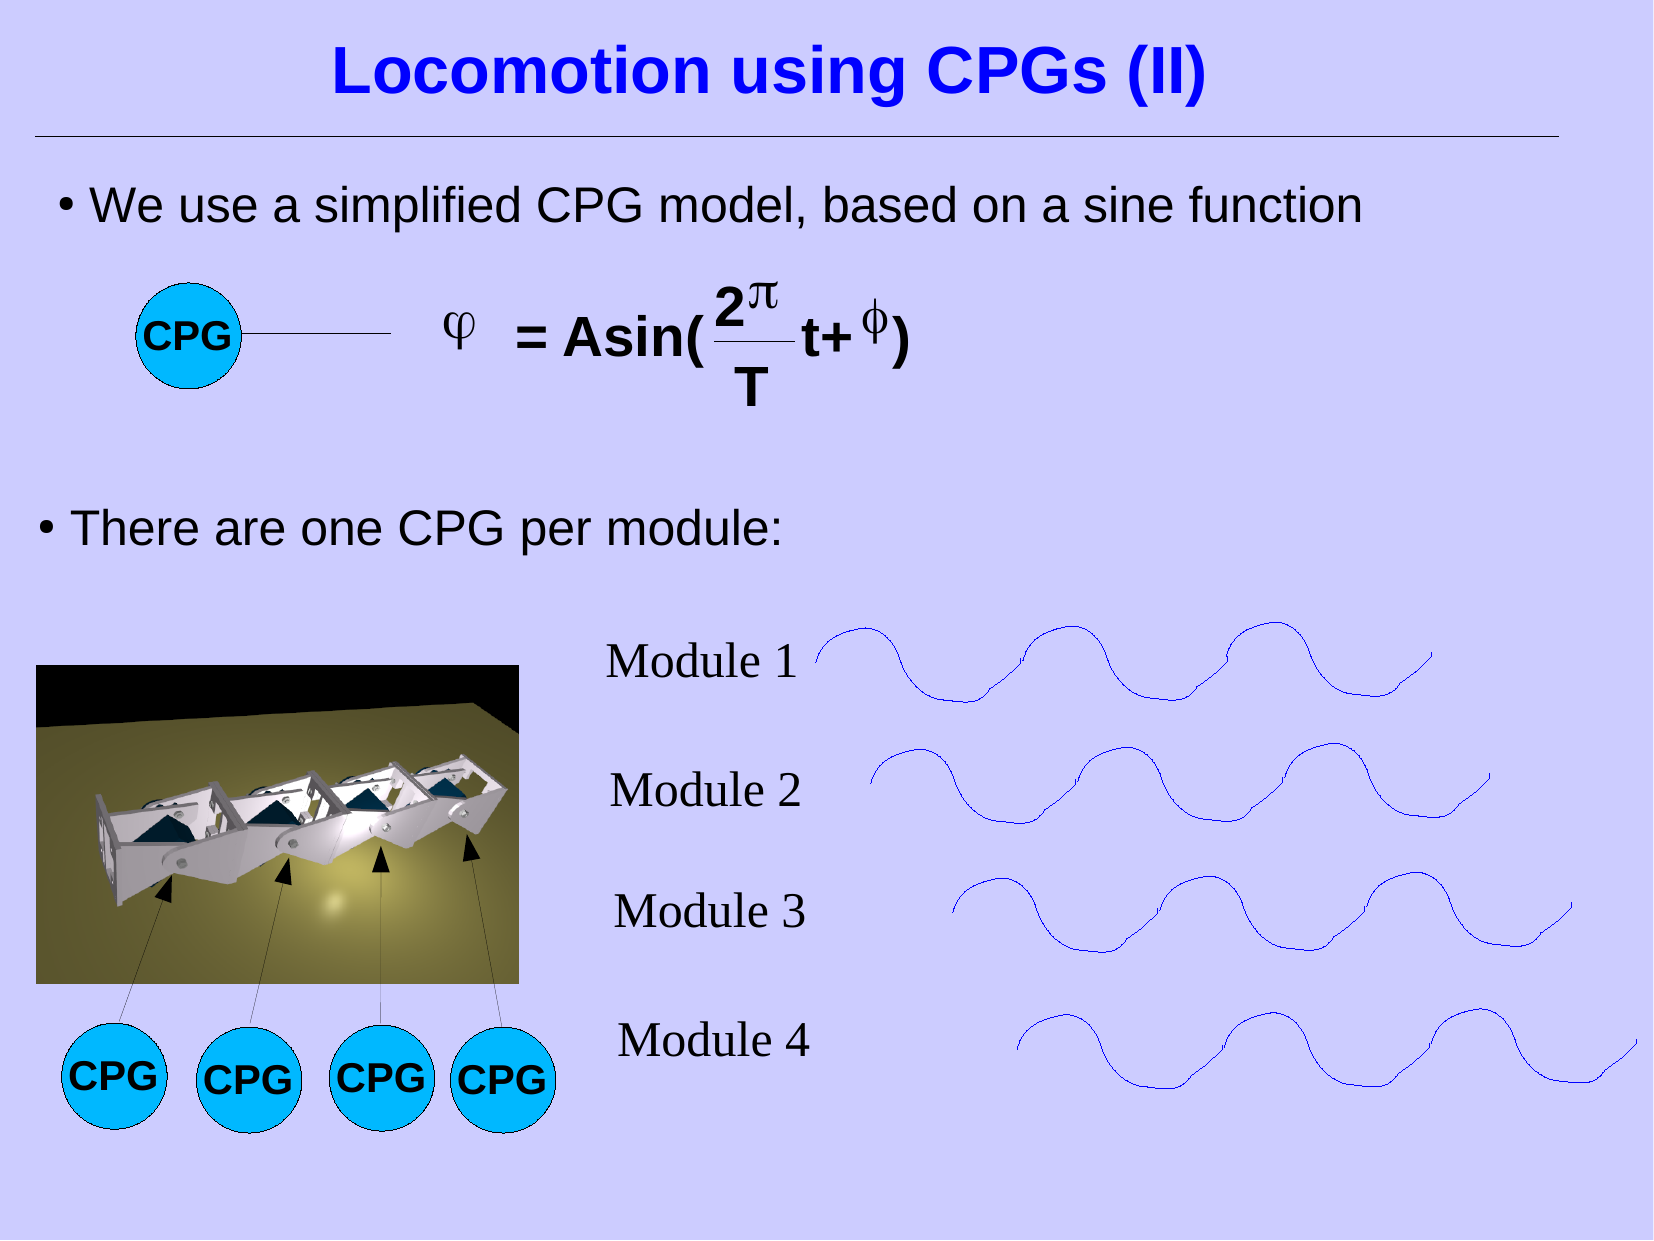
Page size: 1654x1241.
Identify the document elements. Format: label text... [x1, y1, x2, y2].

text_box = [515, 304, 550, 379]
text_box T [734, 355, 770, 429]
text_box ) [892, 306, 940, 381]
text_box [450, 1027, 556, 1134]
text_box We use a simplified CPG model, based on a sine function [57, 177, 1549, 268]
text_box [61, 1023, 168, 1130]
text_box 2 [714, 275, 747, 349]
text_box CPG [335, 1054, 427, 1102]
text_box [135, 282, 242, 389]
text_box [196, 1027, 302, 1134]
text_box j [442, 298, 478, 374]
text_box Module 1 [605, 632, 799, 689]
text_box Module 3 [613, 882, 807, 939]
text_box [329, 1025, 435, 1132]
text_box CPG [142, 312, 233, 360]
picture [36, 665, 519, 984]
text_box f [861, 296, 922, 366]
text_box CPG [68, 1052, 159, 1100]
text_box CPG [456, 1056, 548, 1104]
text_box Module 2 [609, 761, 803, 818]
text_box p [748, 269, 780, 344]
text_box t+ [801, 304, 854, 379]
text_box There are one CPG per module: [37, 500, 1530, 590]
title Locomotion using CPGs (II) [132, 0, 1408, 159]
text_box CPG [202, 1056, 294, 1104]
text_box Asin( [562, 304, 705, 379]
text_box Module 4 [617, 1011, 811, 1068]
